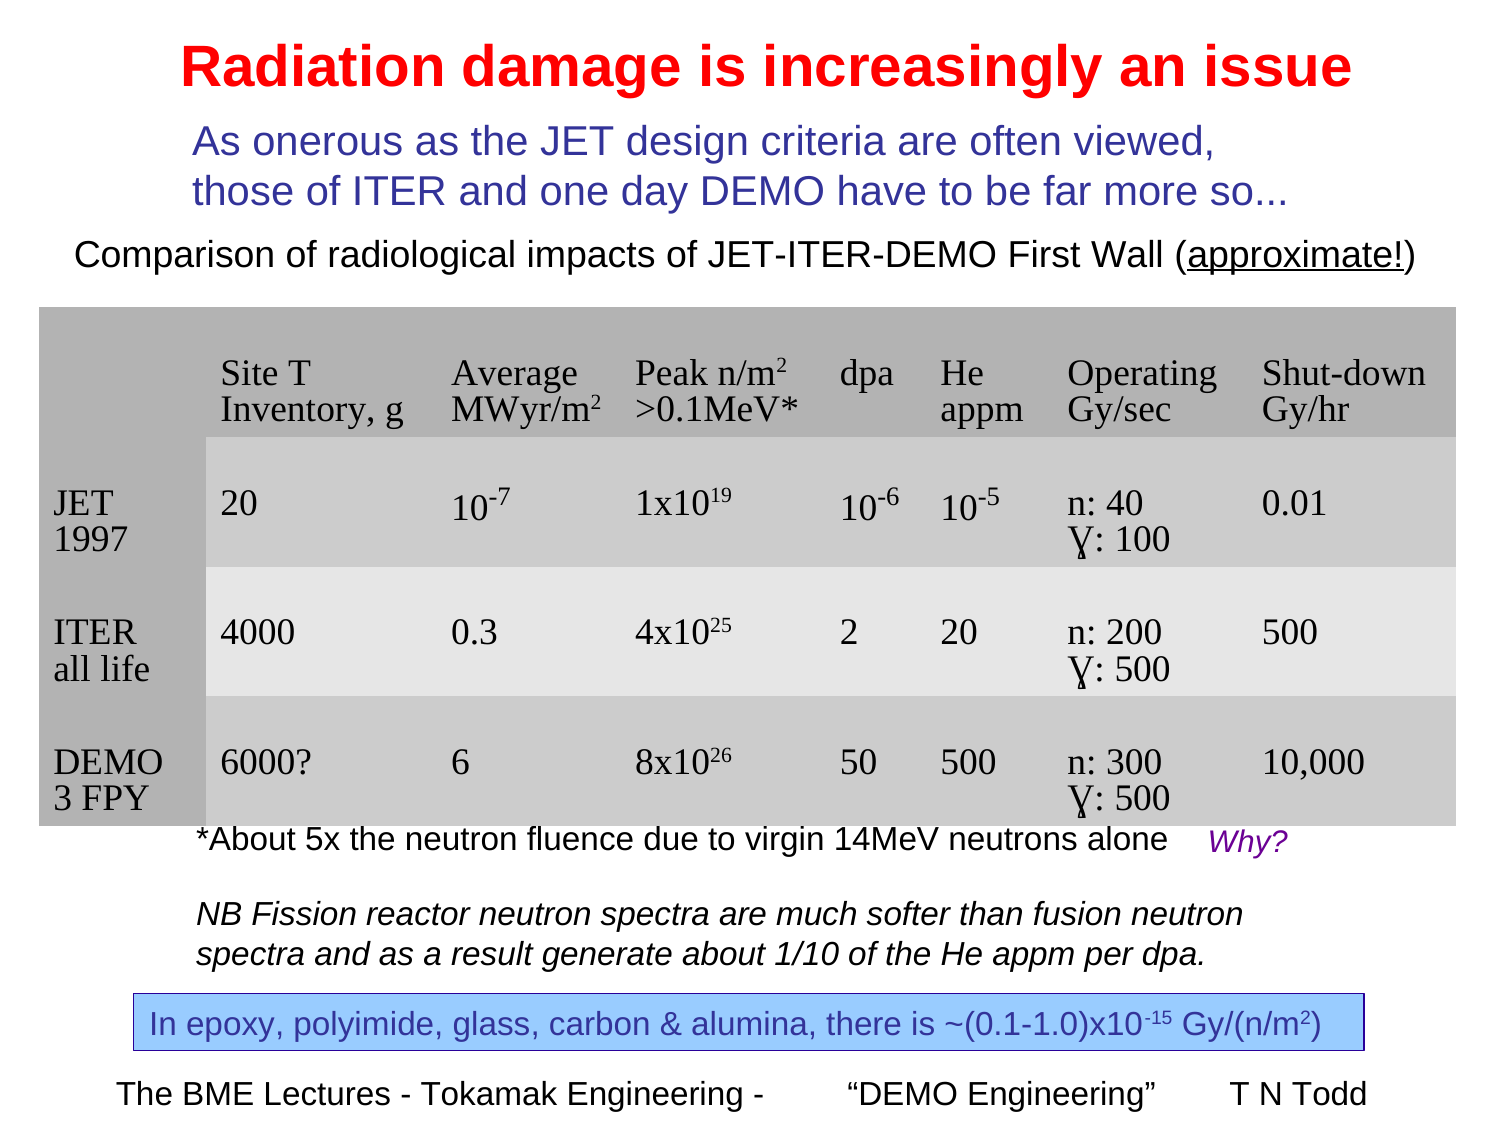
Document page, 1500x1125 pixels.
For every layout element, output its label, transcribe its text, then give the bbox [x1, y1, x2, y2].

text_box JET – ITER – DEMO compared [711, 12, 1461, 89]
table_cell 4000 [206, 567, 436, 696]
table_header AverageMWyr/m2 [436, 307, 620, 437]
table_cell 4x1025 [620, 567, 825, 696]
table_cell DEMO 3 FPY [39, 696, 206, 826]
table_cell 10-5 [926, 437, 1053, 567]
table_cell n: 200 Ɣ: 500 [1053, 567, 1247, 696]
table_header Peak n/m2 >0.1MeV* [620, 307, 825, 437]
table_header dpa [825, 307, 926, 437]
table_cell JET 1997 [39, 437, 206, 567]
table_cell 2 [825, 567, 926, 696]
table_cell 0.3 [436, 567, 620, 696]
table_header Site T Inventory, g [206, 307, 436, 437]
text_box As onerous as the JET design criteria are often viewed, those of ITER and one day DEMO have to be far more so... [177, 106, 1489, 221]
table_header [39, 307, 206, 437]
table_cell 10,000 [1247, 696, 1456, 826]
table_cell 500 [926, 696, 1053, 826]
table_header He appm [926, 307, 1053, 437]
table_cell 50 [825, 696, 926, 826]
text_box Why? [1192, 826, 1304, 867]
text_box Comparison of radiological impacts of JET-ITER-DEMO First Wall (approximate!) [59, 221, 1500, 283]
table_cell 500 [1247, 567, 1456, 696]
table_cell 10-6 [825, 437, 926, 567]
table_cell 6 [436, 696, 620, 826]
table_cell 20 [926, 567, 1053, 696]
table_cell 1x1019 [620, 437, 825, 567]
text_box In epoxy, polyimide, glass, carbon & alumina, there is ~(0.1-1.0)x10-15 Gy/(n/m2) [133, 993, 1365, 1051]
table_header Shut-down Gy/hr [1247, 307, 1456, 437]
text_box Radiation damage is increasingly an issue [165, 20, 1400, 107]
text_box *About 5x the neutron fluence due to virgin 14MeV neutrons alone NB Fission reactor neutron spectra are much softer than fusion neutron spectra and as a result generate about 1/10 of the He appm per dpa. [181, 826, 1375, 981]
table_cell n: 40 Ɣ: 100 [1053, 437, 1247, 567]
table_cell 10-7 [436, 437, 620, 567]
table_cell ITER all life [39, 567, 206, 696]
table_cell 20 [206, 437, 436, 567]
table_cell 8x1026 [620, 696, 825, 826]
table_cell 0.01 [1247, 437, 1456, 567]
table_header Operating Gy/sec [1053, 307, 1247, 437]
table_cell n: 300 Ɣ: 500 [1053, 696, 1247, 826]
table_cell 6000? [206, 696, 436, 826]
